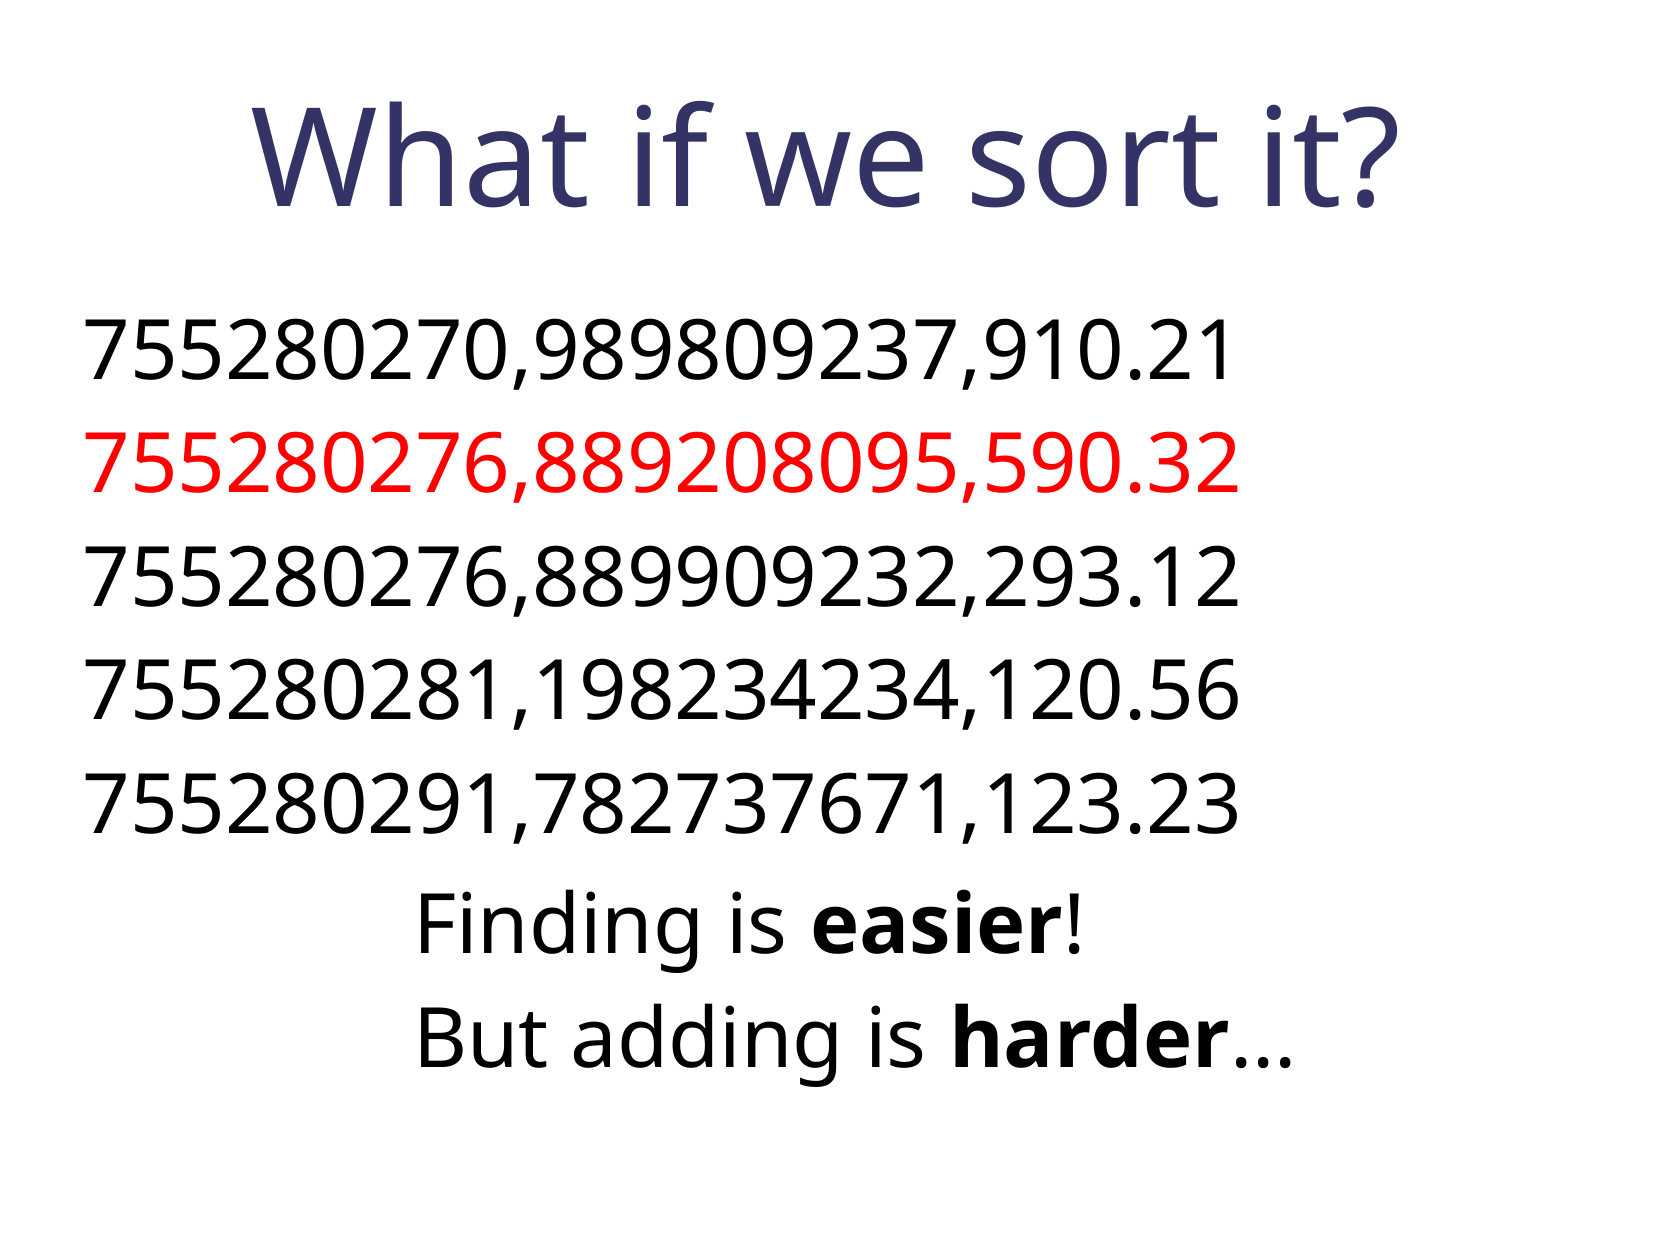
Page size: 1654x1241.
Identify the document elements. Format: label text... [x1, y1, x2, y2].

text_box Finding is easier! But adding is harder... [413, 864, 1565, 1241]
subtitle 755280270,989809237,910.21 755280276,889208095,590.32 755280276,889909232,293.12 755280281,198234234,120.56 755280291,782737671,123.23 [82, 290, 1571, 798]
title What if we sort it? [82, 56, 1571, 250]
